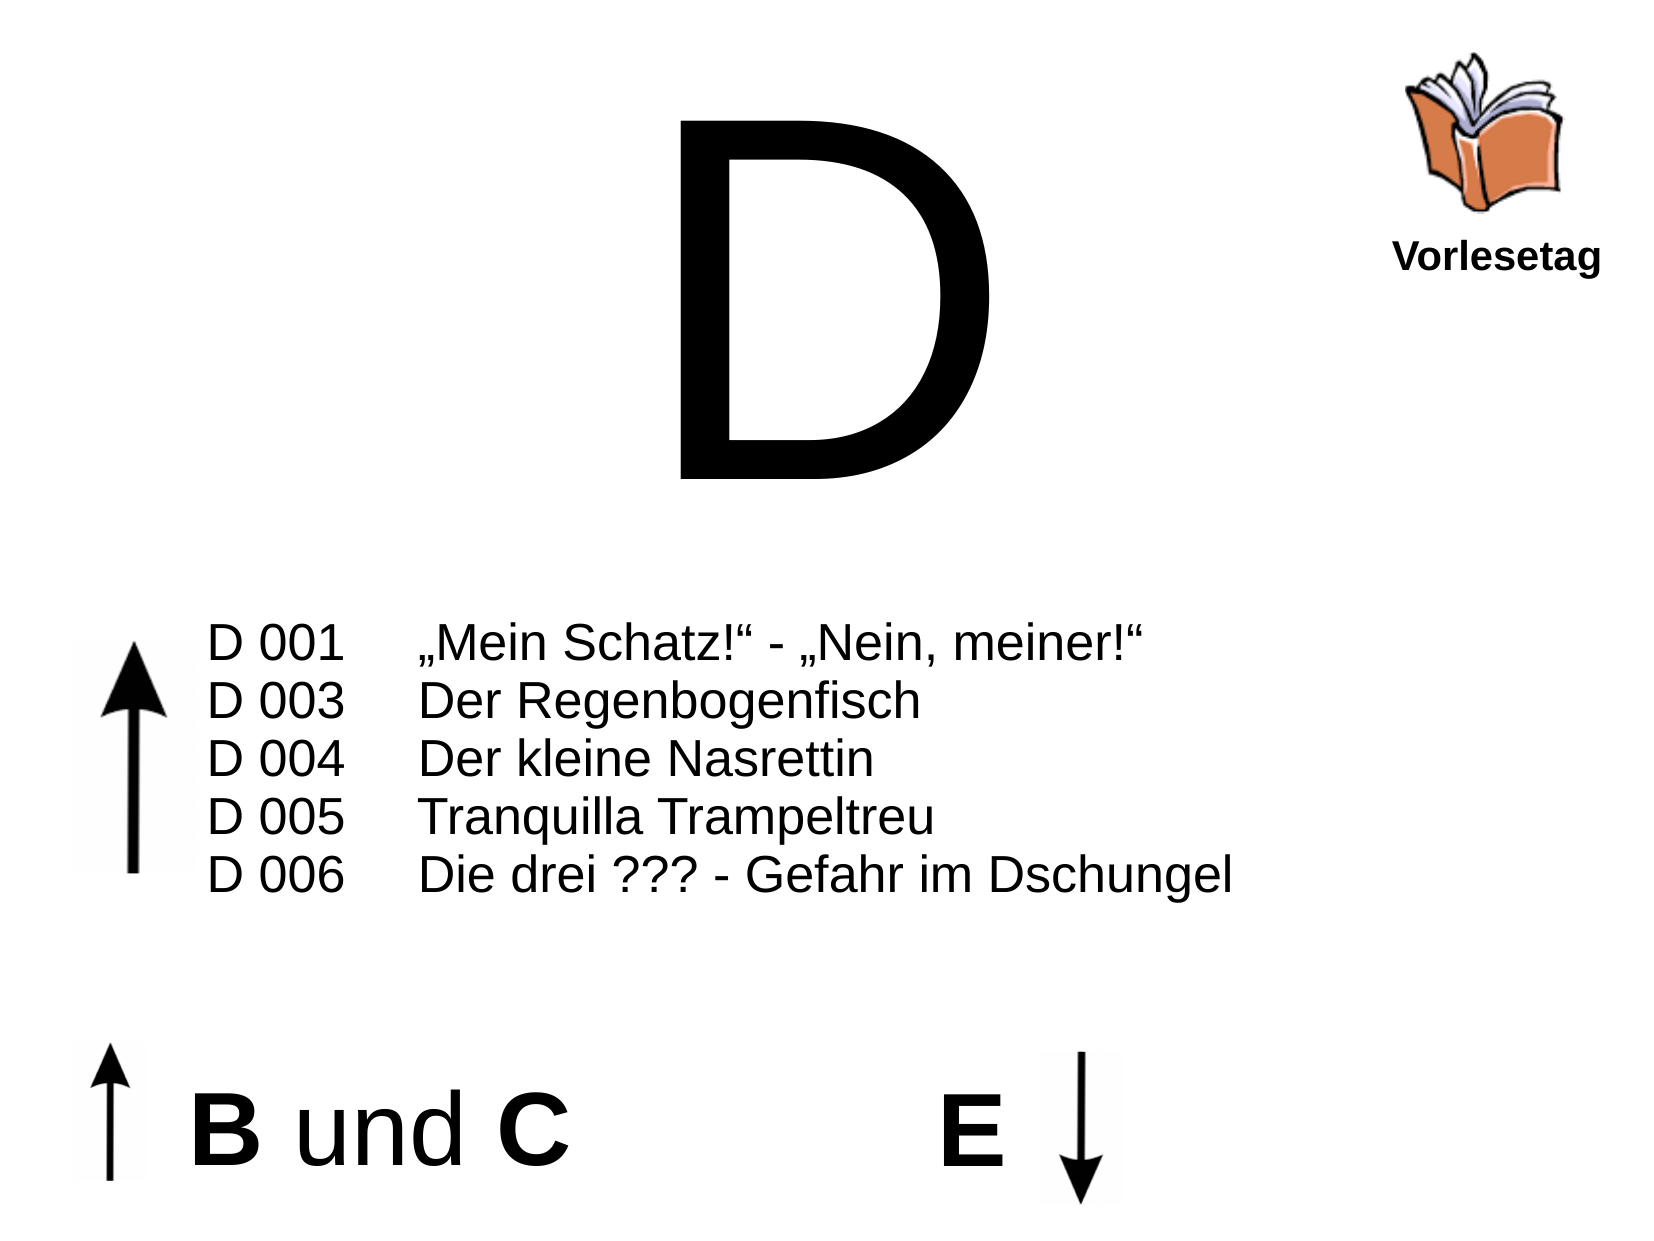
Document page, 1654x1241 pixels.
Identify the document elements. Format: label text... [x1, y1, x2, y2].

picture [72, 1042, 148, 1181]
picture [1040, 1051, 1123, 1060]
picture [1405, 52, 1565, 144]
title B und C [189, 1018, 611, 1241]
subtitle D [82, 0, 1571, 709]
title D 001 „Mein Schatz!“ - „Nein, meiner!“ D 003 Der Regenbogenfisch D 004 Der kleine Nasrettin D 005 Tranquilla Trampeltreu D 006 Die drei ??? - Gefahr im Dschungel [206, 709, 1317, 1124]
title Vorlesetag [1391, 144, 1654, 367]
picture [70, 640, 197, 875]
title E [937, 1060, 1359, 1241]
